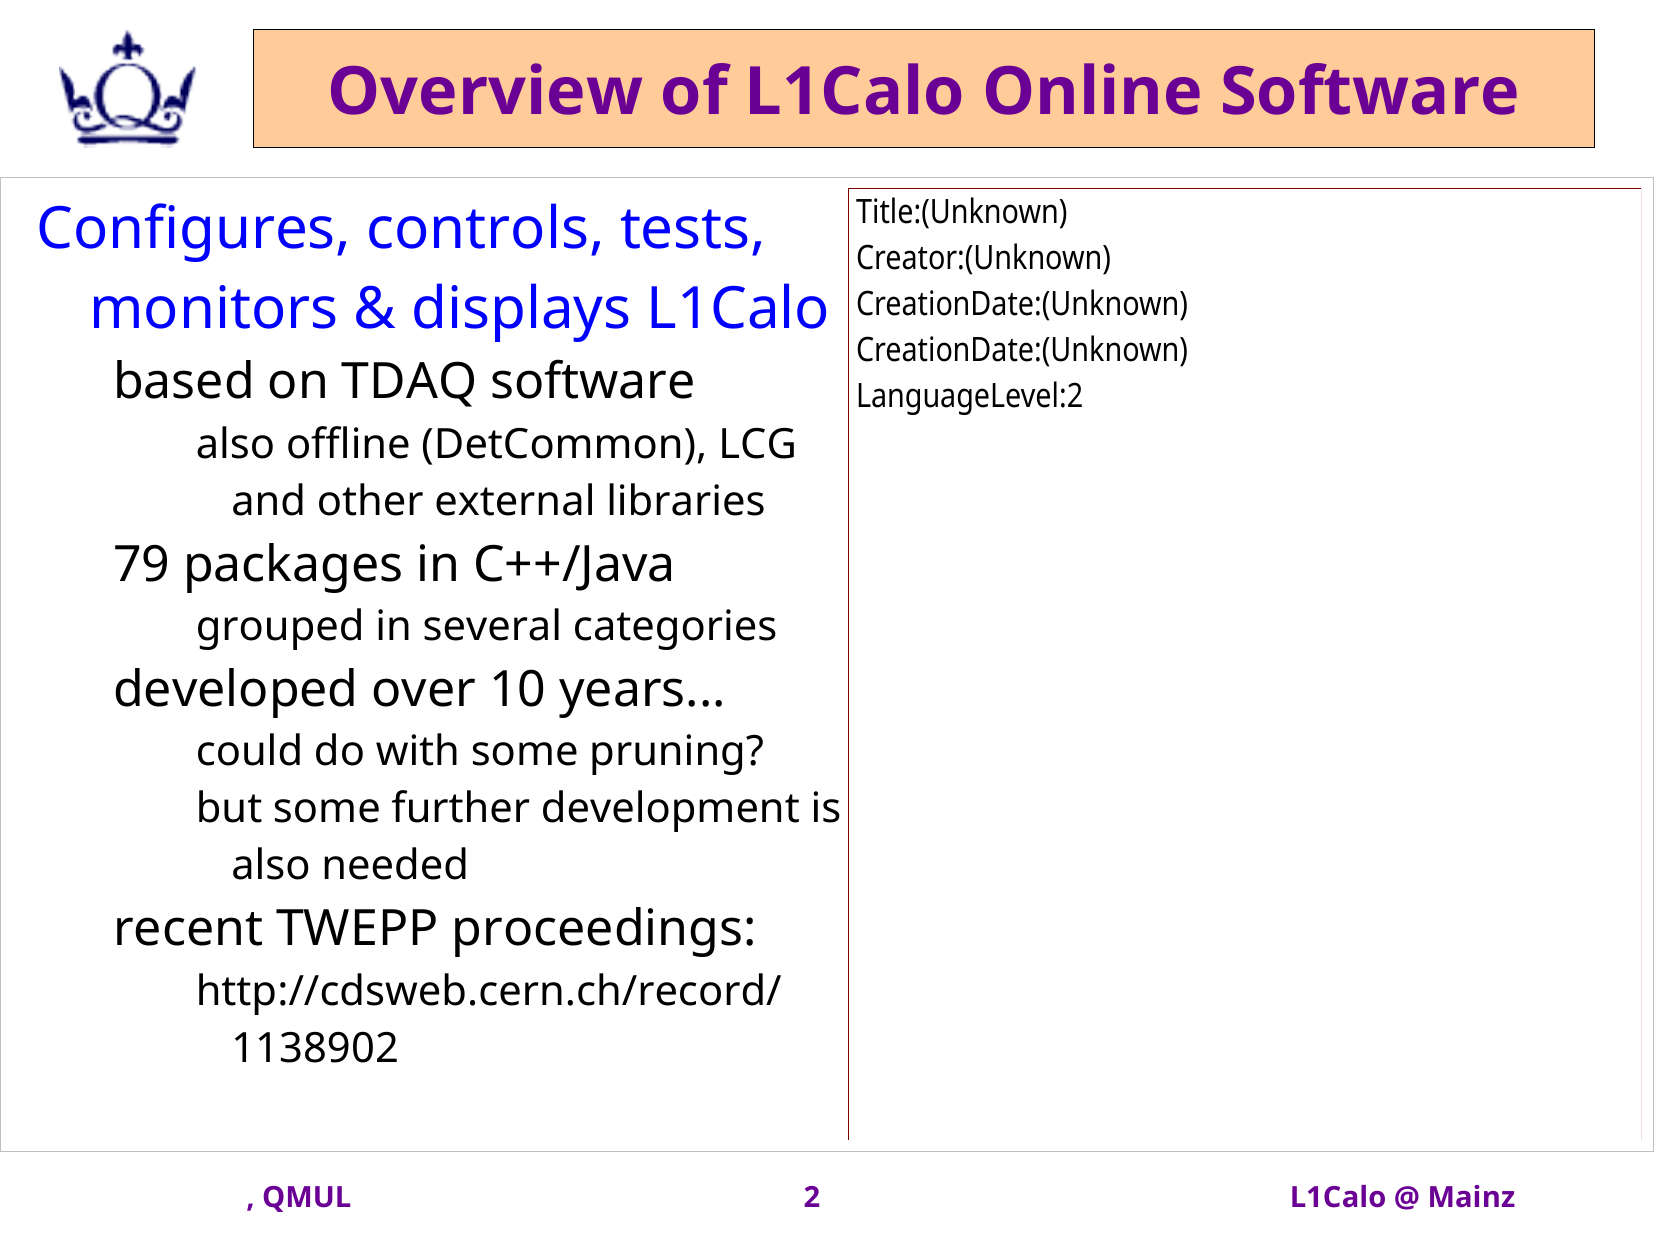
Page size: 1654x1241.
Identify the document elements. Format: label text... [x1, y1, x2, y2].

picture [846, 185, 1642, 1140]
list Configures, controls, tests, monitors & displays L1Calo based on TDAQ software also offline (DetCommon), LCG and other external libraries 79 packages in C++/Java grouped in several categories developed over 10 years... could do with some pruning? but some further development is also needed recent TWEPP proceedings: http://cdsweb.cern.ch/record/1138902 [18, 186, 846, 1137]
title Overview of L1Calo Online Software [253, 29, 1595, 148]
picture [59, 29, 200, 148]
